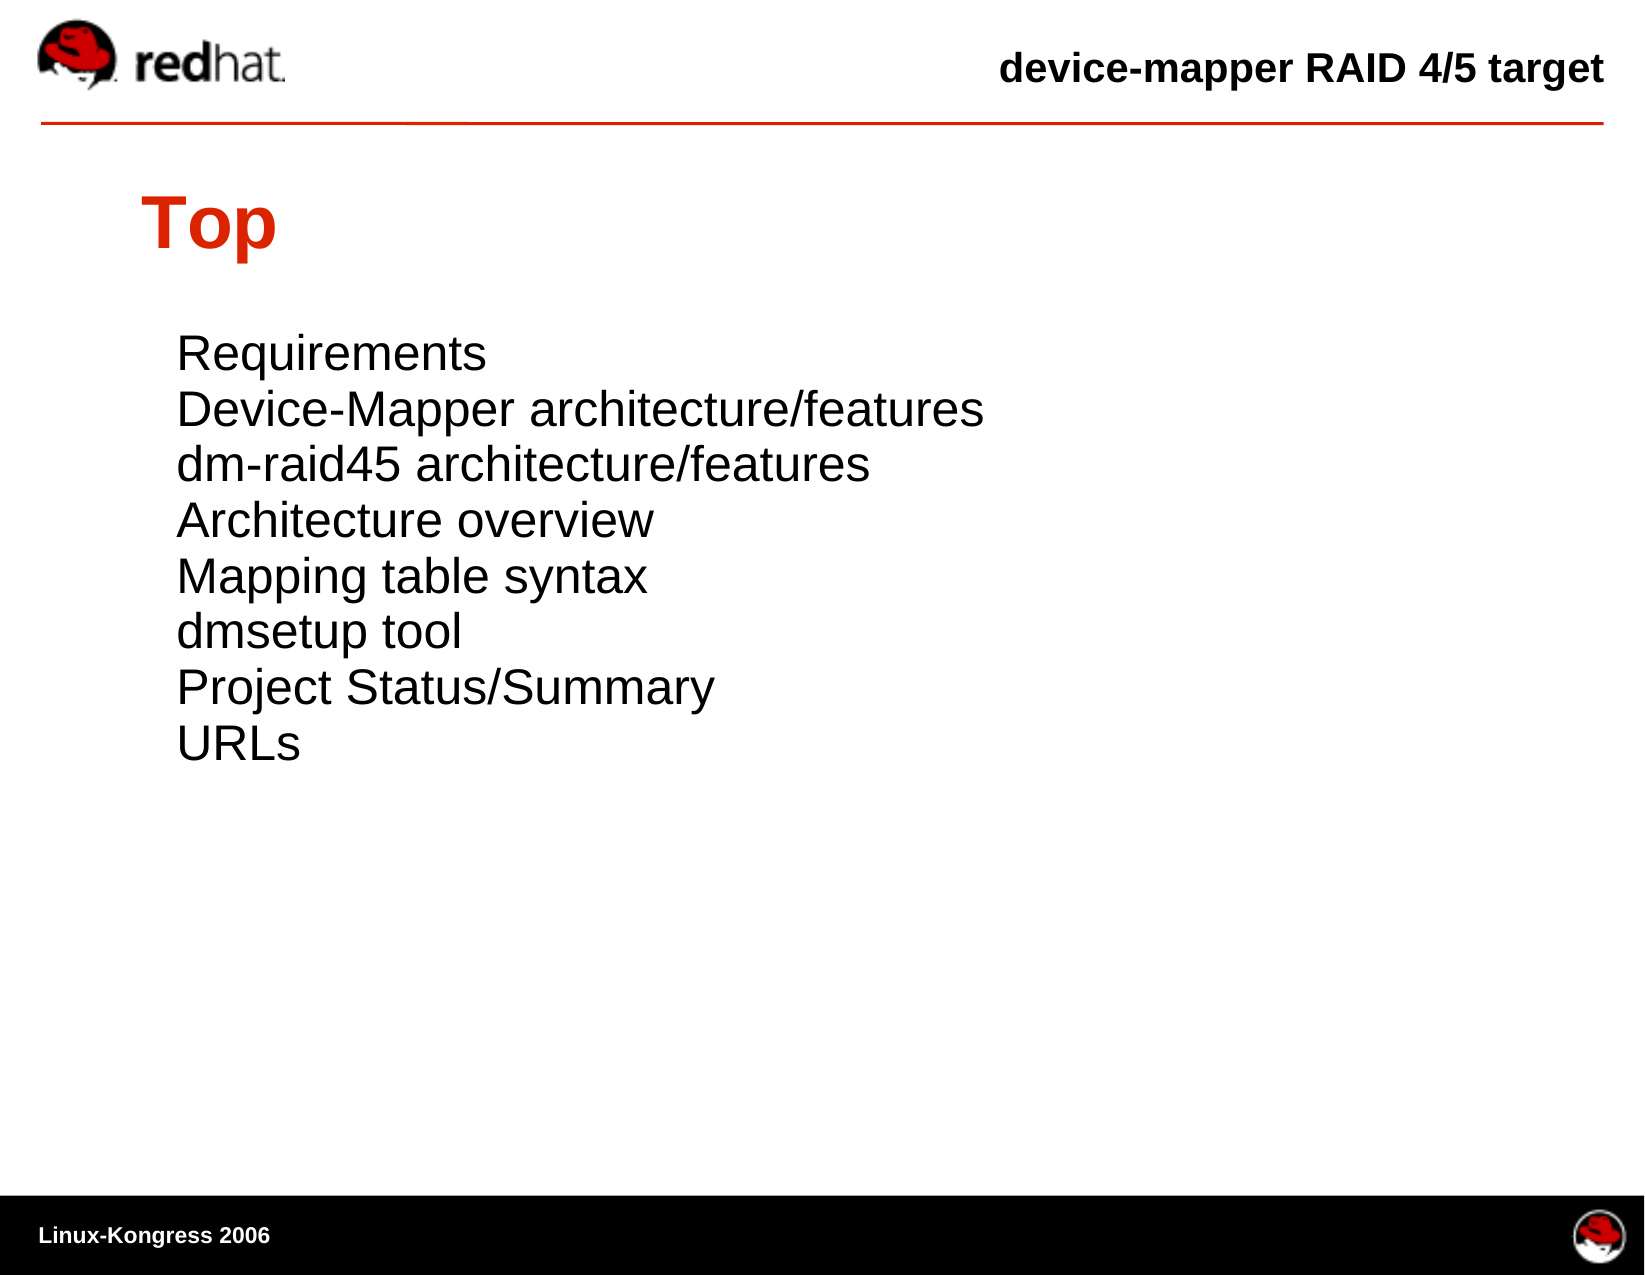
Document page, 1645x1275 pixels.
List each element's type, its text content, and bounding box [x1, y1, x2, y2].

text_box [0, 1195, 1645, 1275]
text_box device-mapper RAID 4/5 target [959, 44, 1605, 97]
picture [36, 17, 285, 102]
picture [1568, 1206, 1631, 1270]
text_box Requirements Device-Mapper architecture/features dm-raid45 architecture/features Architecture overview Mapping table syntax dmsetup tool Project Status/Summary URLs [162, 324, 733, 699]
text_box Linux-Kongress 2006 [38, 1222, 381, 1252]
text_box Top [141, 180, 279, 274]
